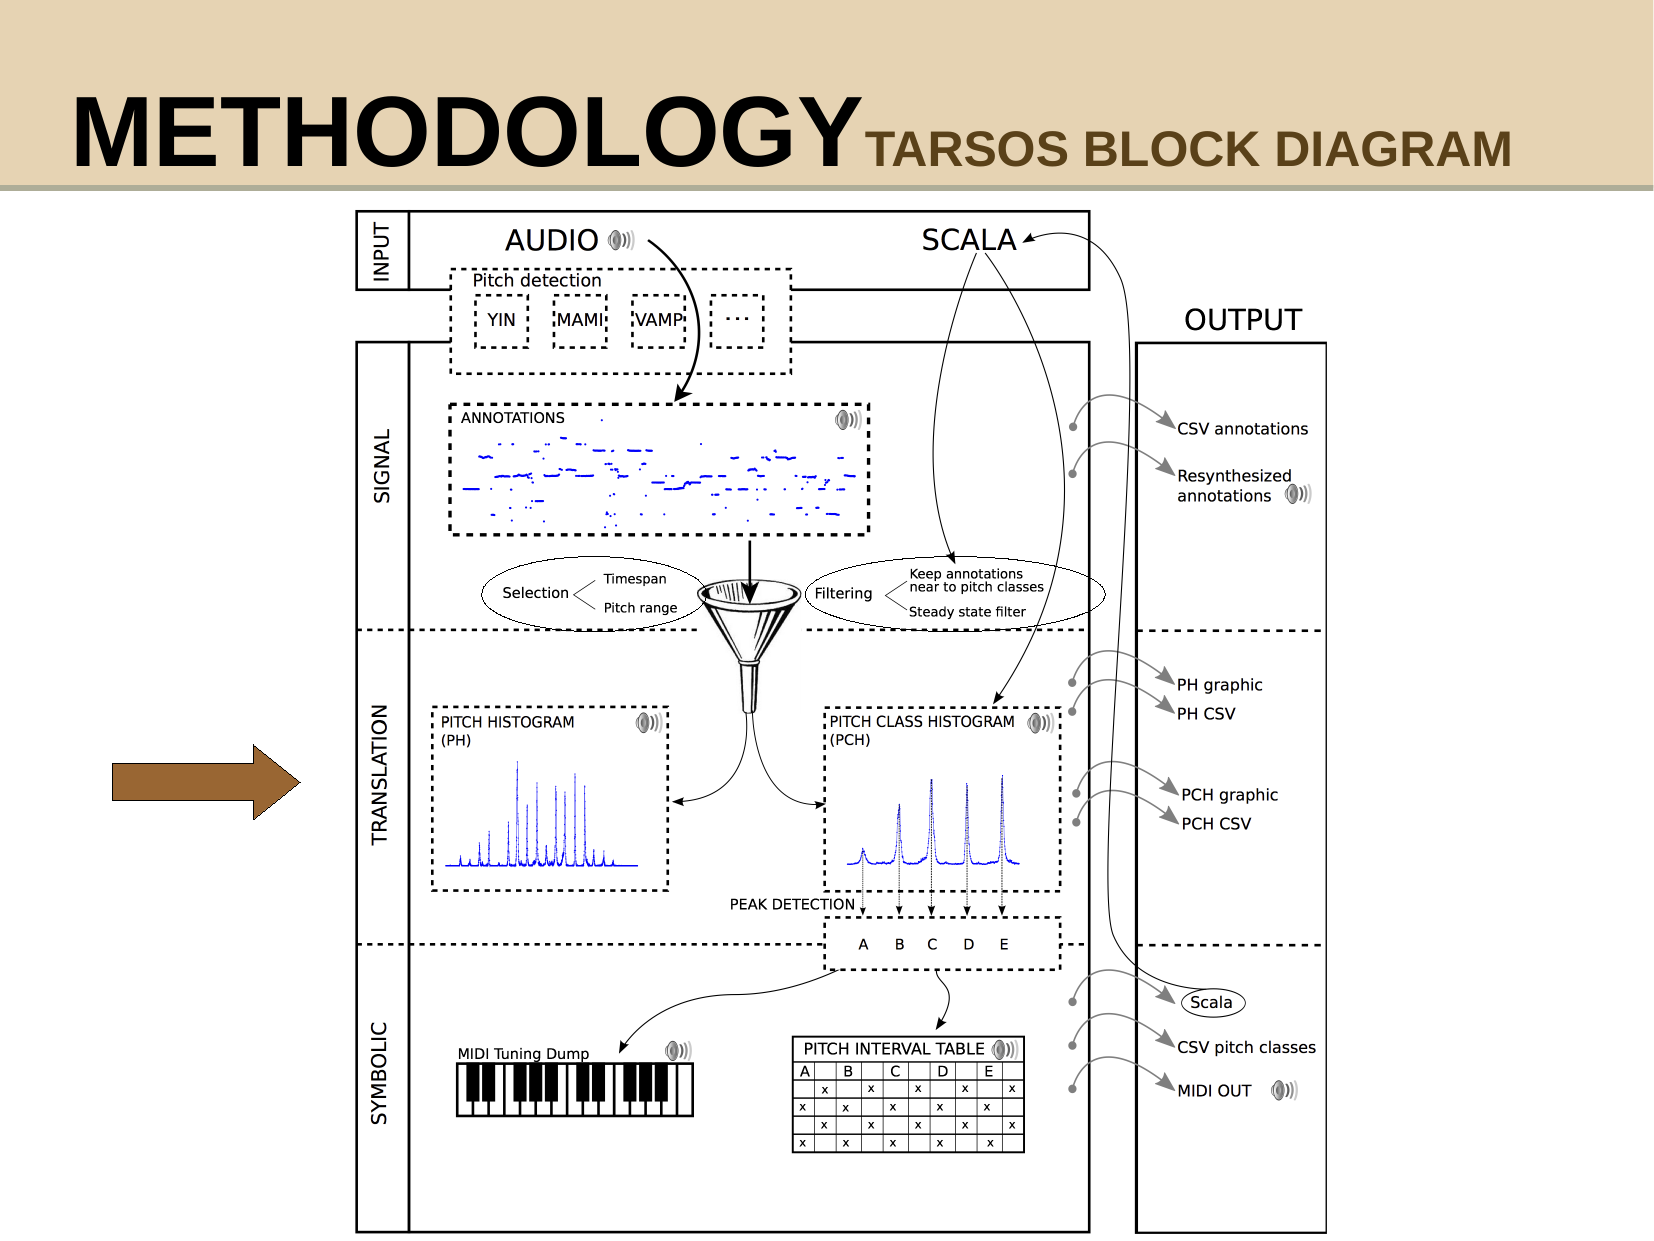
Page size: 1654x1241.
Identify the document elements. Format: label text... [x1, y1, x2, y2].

title METHODOLOGYTARSOS BLOCK DIAGRAM [0, 0, 1654, 188]
text_box [112, 744, 301, 820]
picture [350, 203, 1346, 1241]
